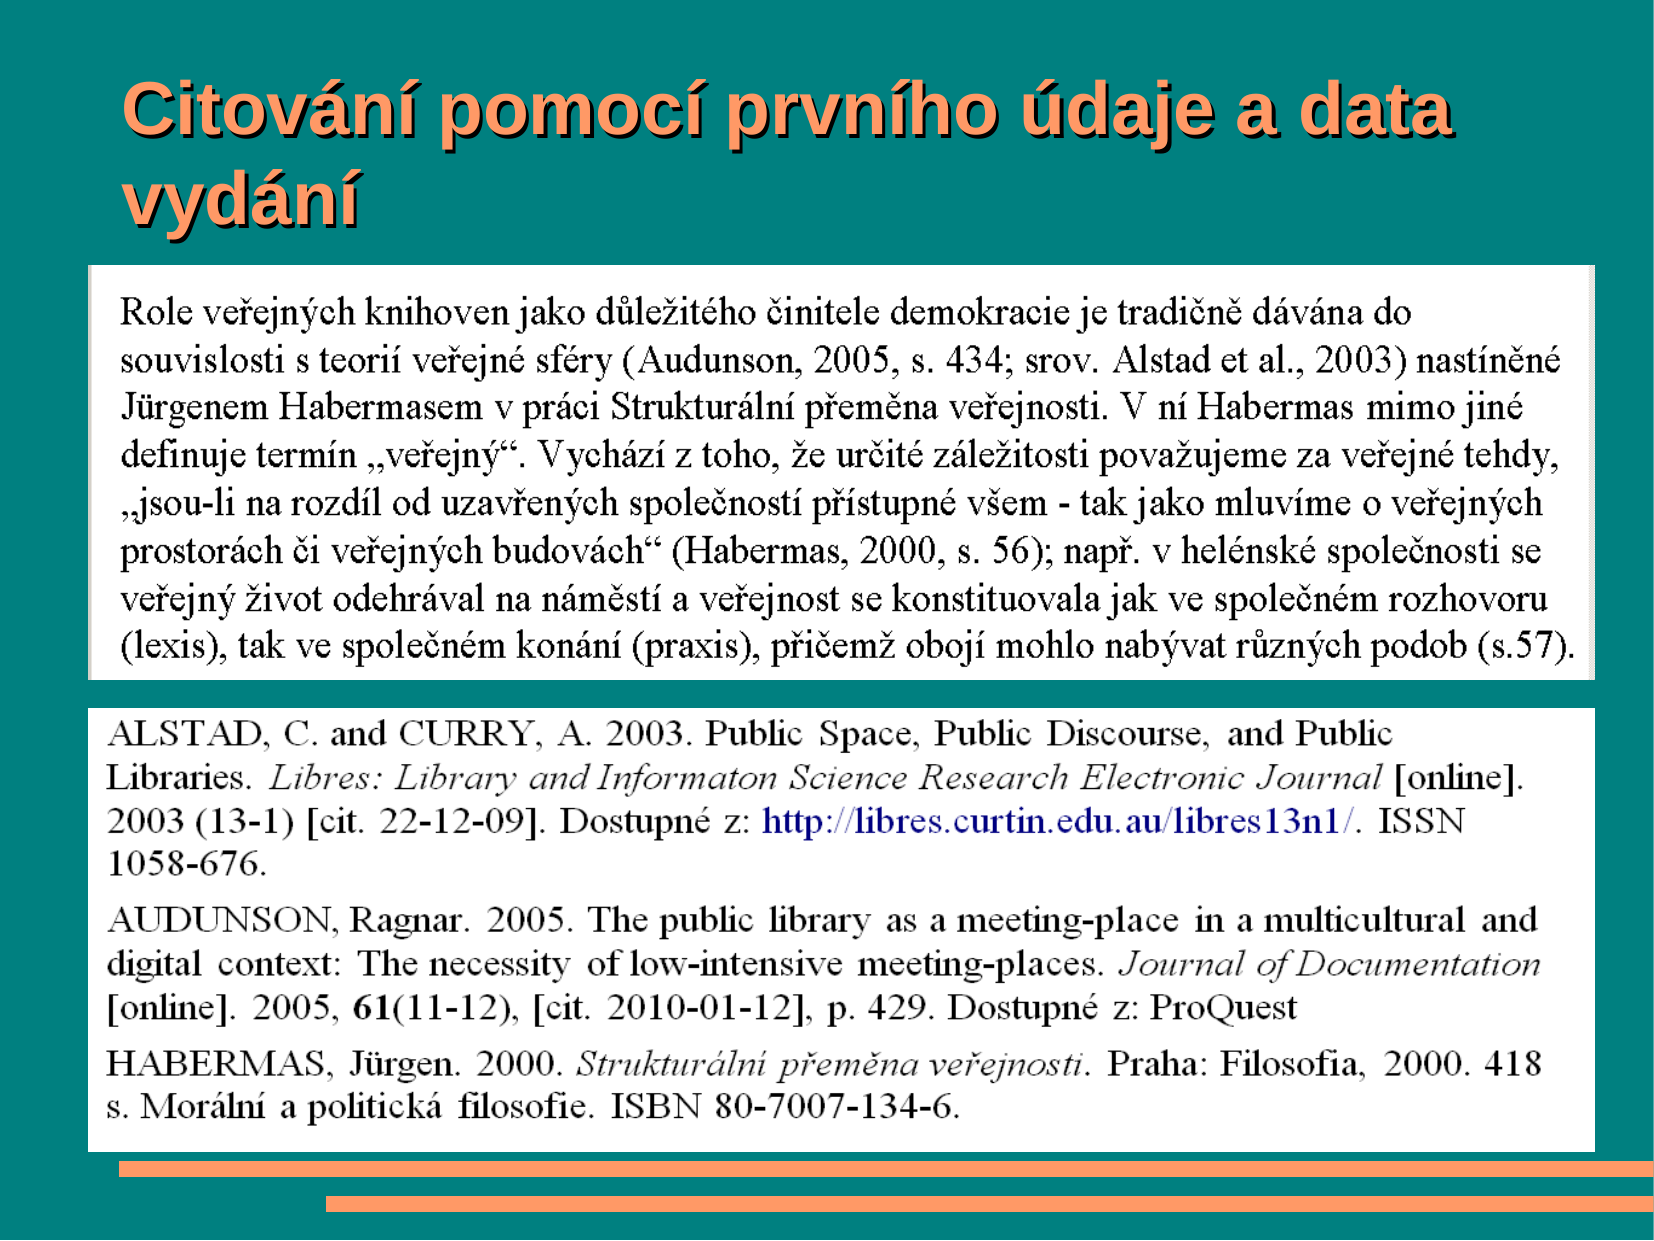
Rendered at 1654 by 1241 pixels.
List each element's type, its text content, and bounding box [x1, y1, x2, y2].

picture [88, 265, 1595, 680]
title Citování pomocí prvního údaje a data vydání [121, 46, 1534, 254]
picture [88, 708, 1595, 1152]
